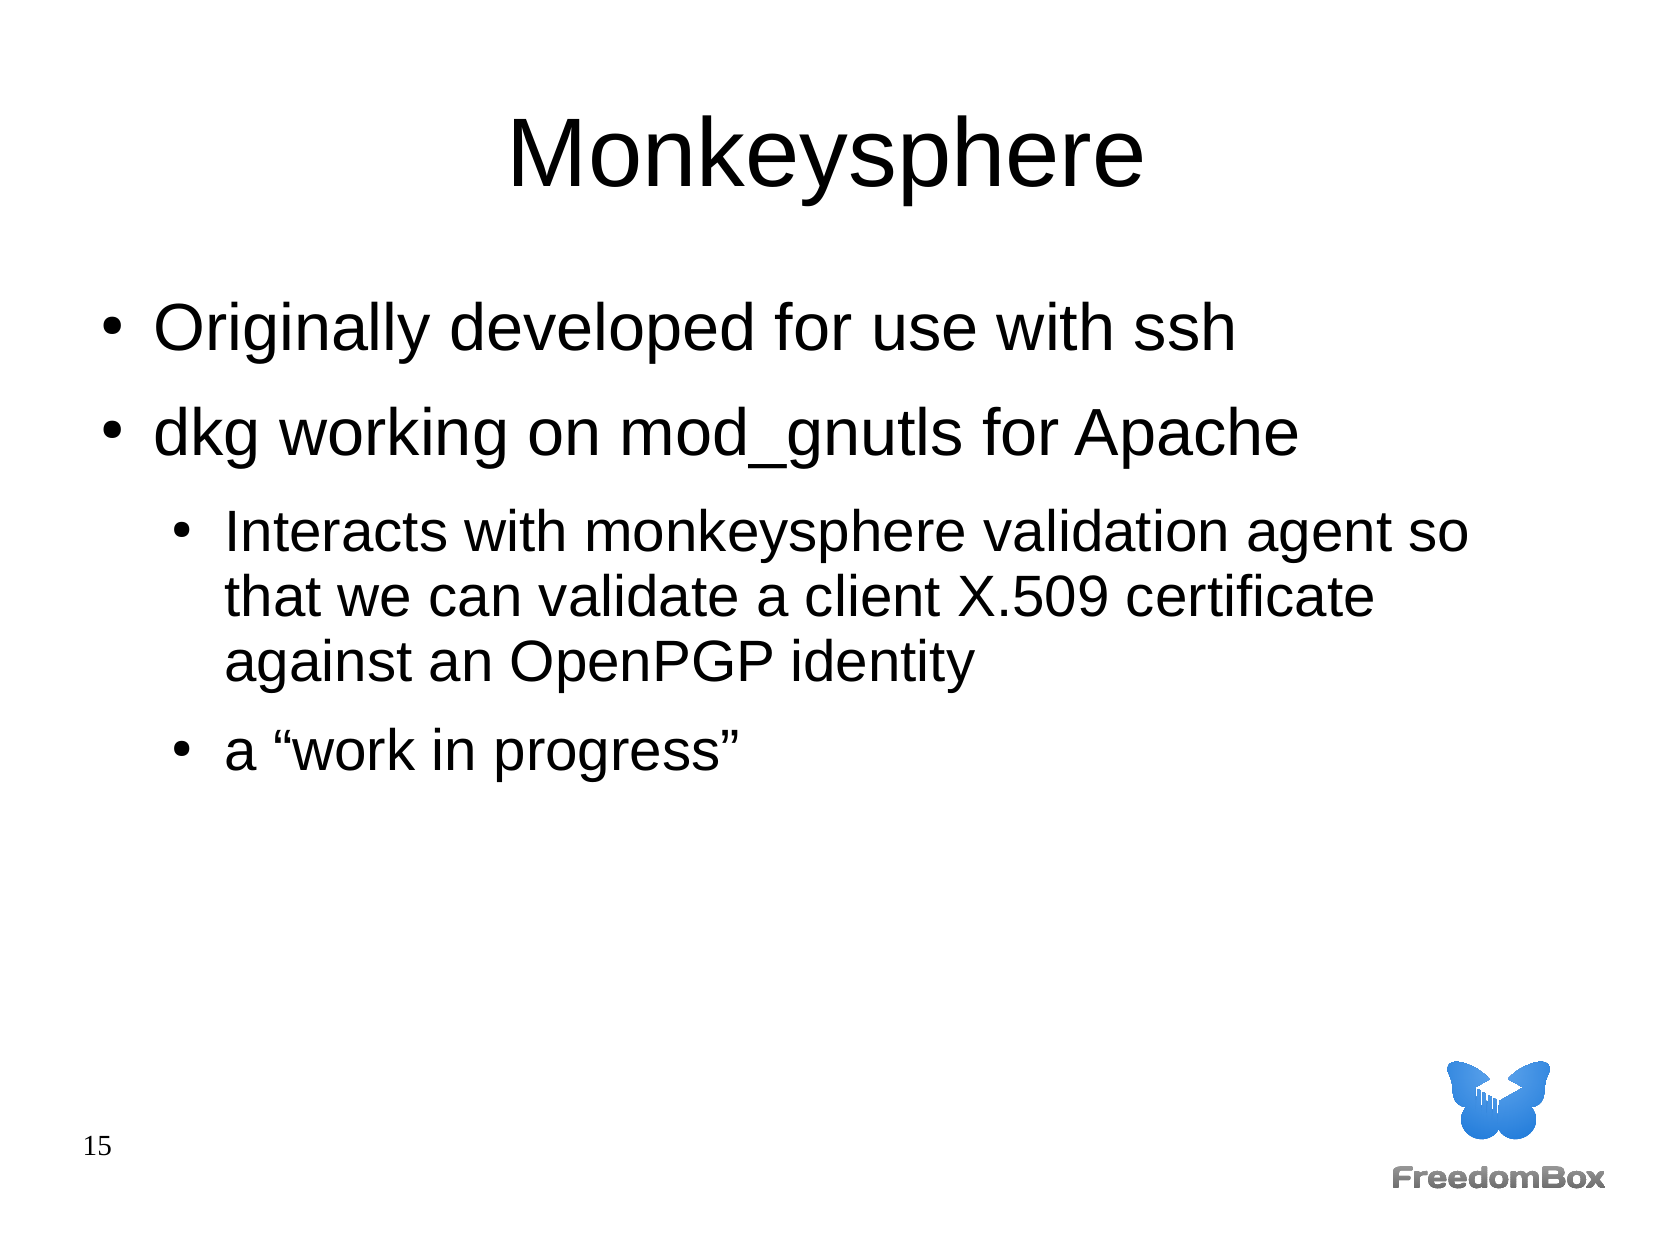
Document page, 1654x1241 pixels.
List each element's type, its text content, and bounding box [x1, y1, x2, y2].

title Monkeysphere [82, 49, 1571, 257]
list Originally developed for use with ssh dkg working on mod_gnutls for Apache Interacts with monkeysphere validation agent so that we can validate a client X.509 certificate against an OpenPGP identity a “work in progress” [82, 290, 1571, 1010]
